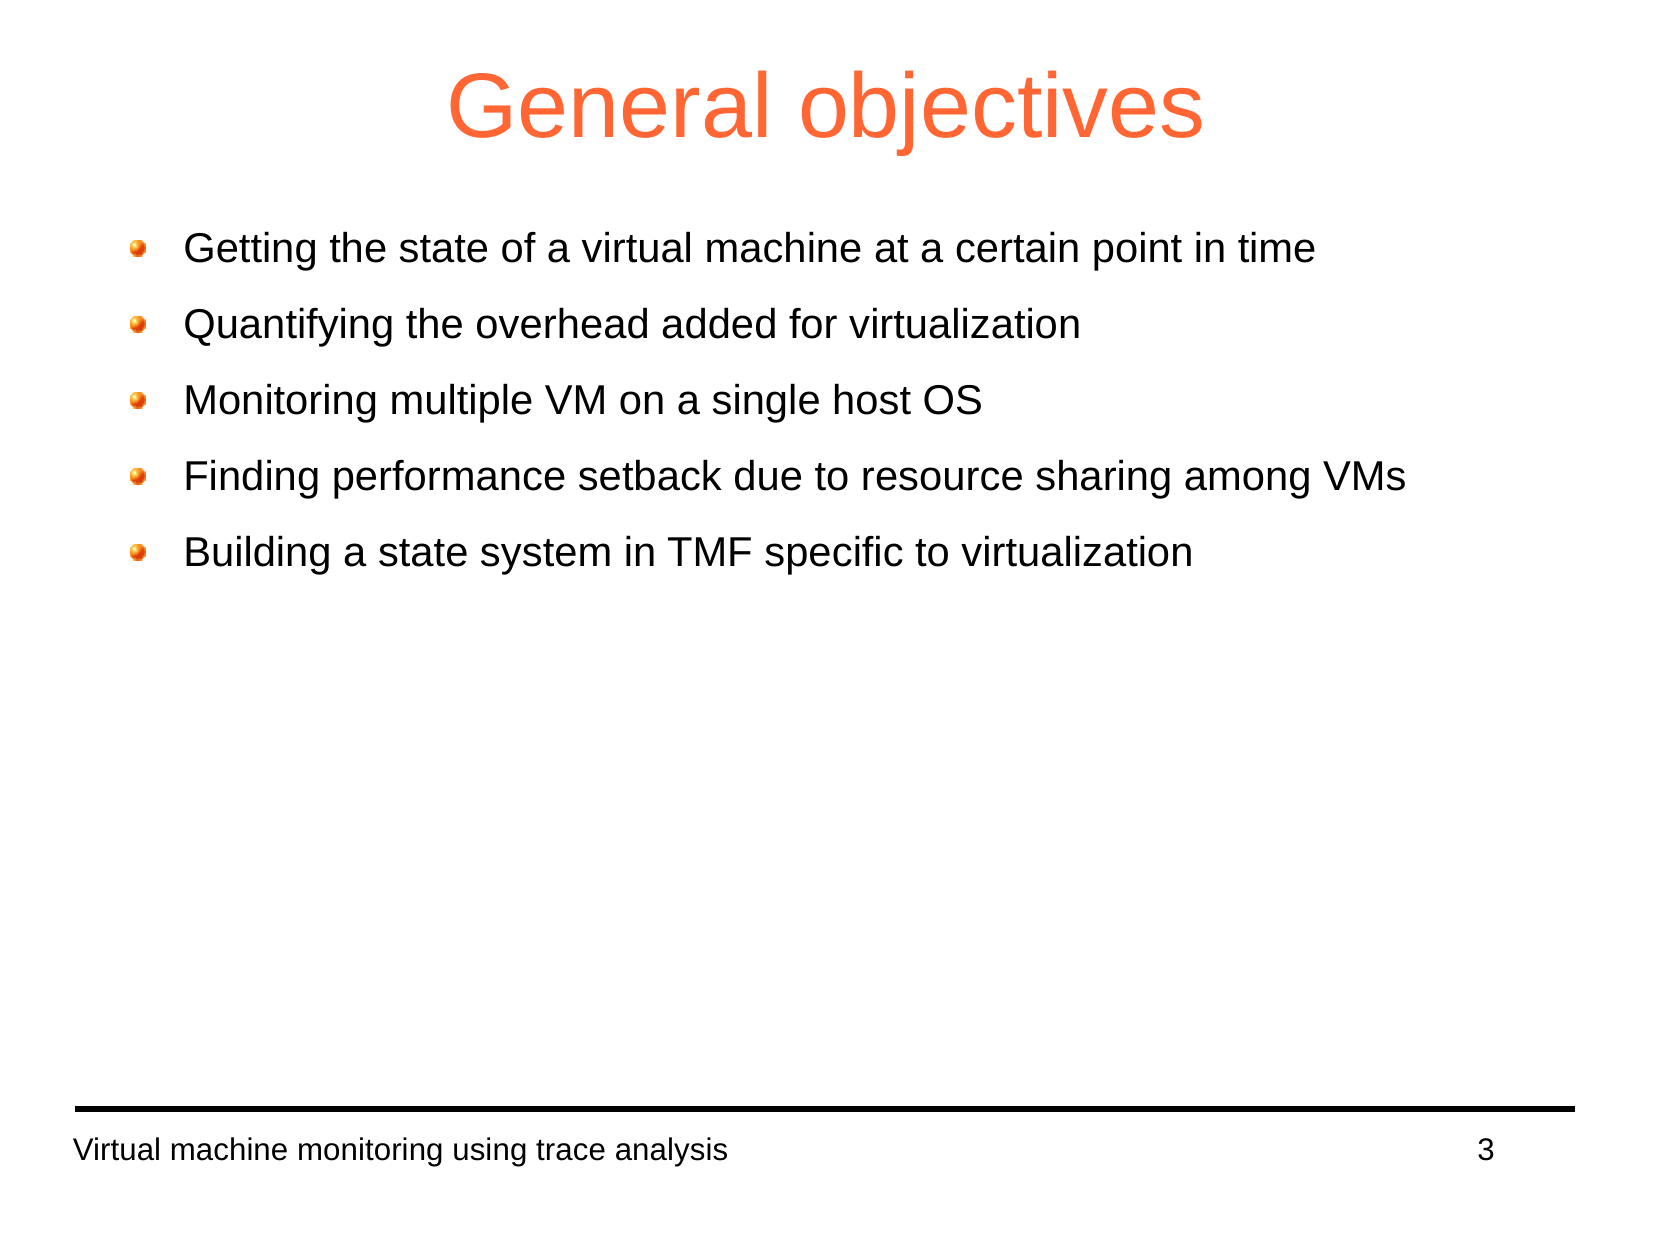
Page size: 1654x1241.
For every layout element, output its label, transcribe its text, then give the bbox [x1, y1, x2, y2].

title General objectives [82, 2, 1571, 210]
list Getting the state of a virtual machine at a certain point in time Quantifying the overhead added for virtualization Monitoring multiple VM on a single host OS Finding performance setback due to resource sharing among VMs Building a state system in TMF specific to virtualization [112, 225, 1576, 1088]
